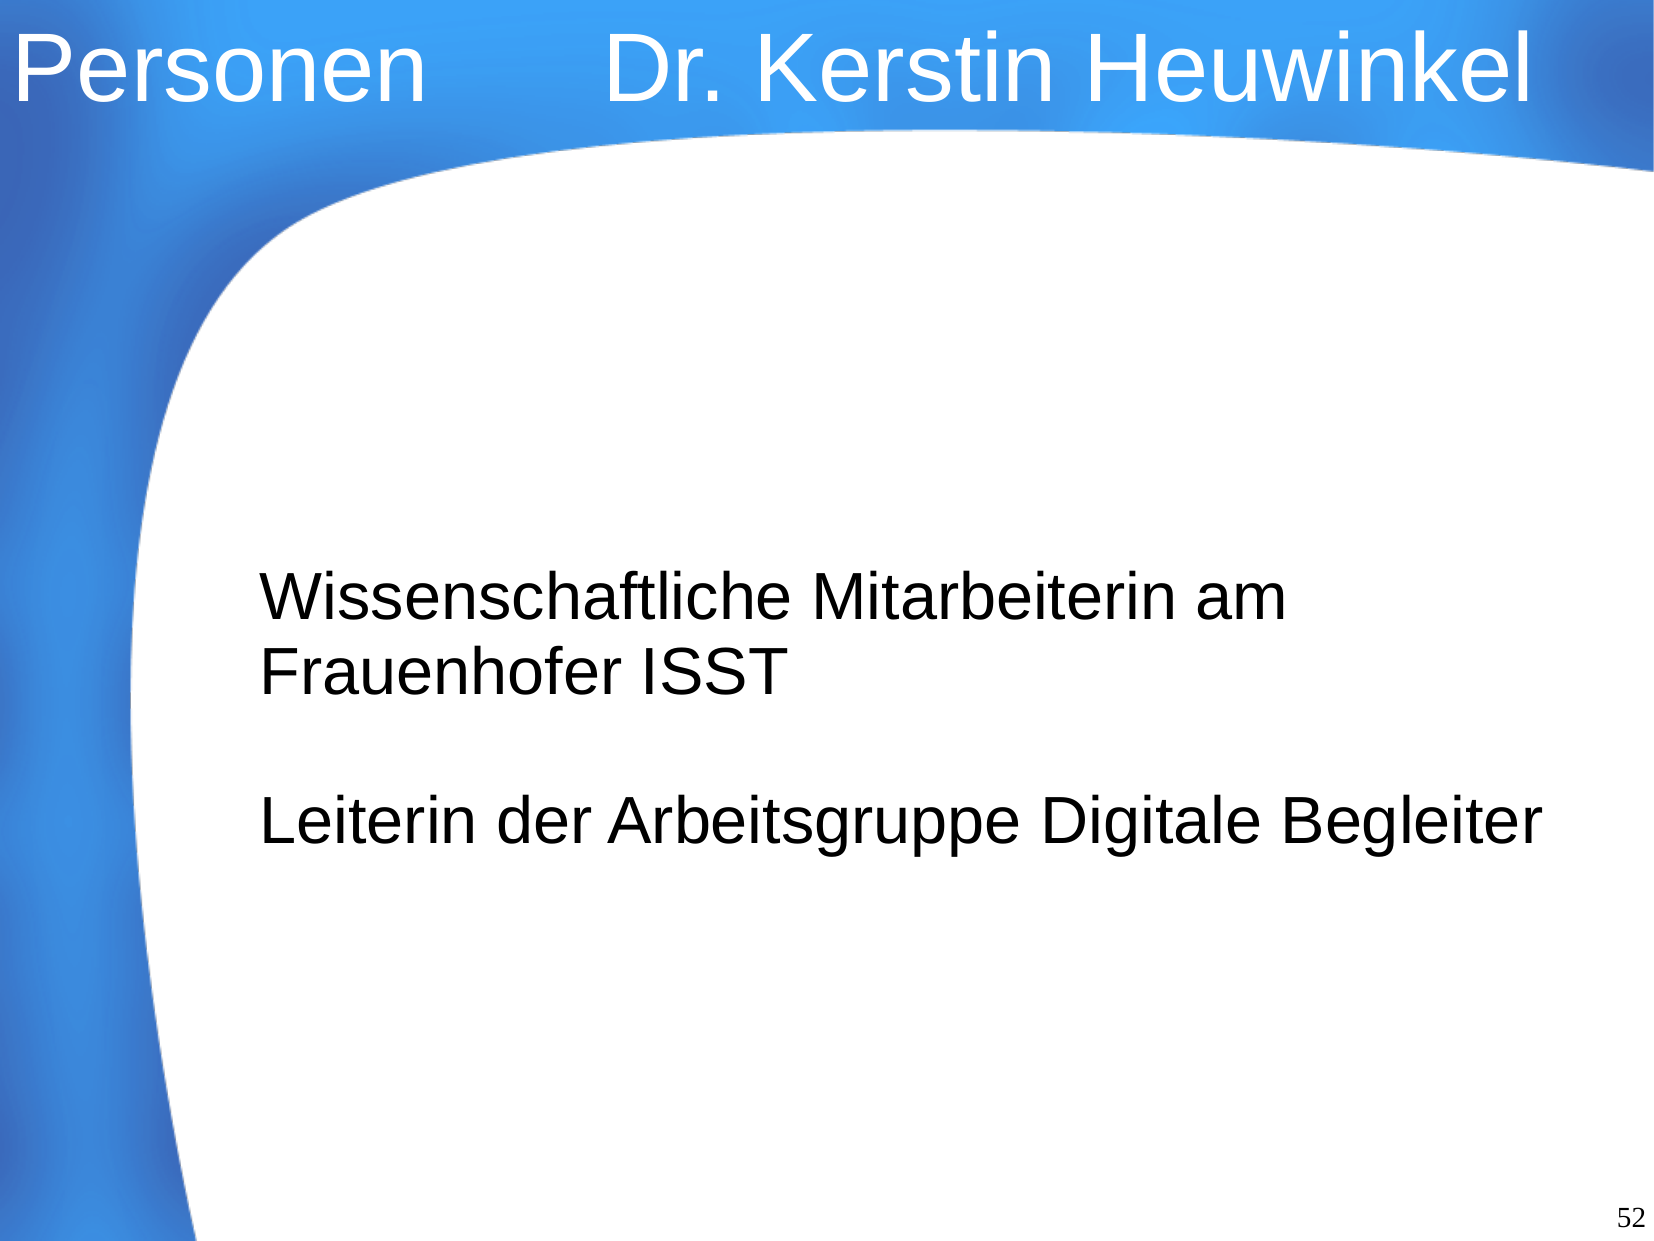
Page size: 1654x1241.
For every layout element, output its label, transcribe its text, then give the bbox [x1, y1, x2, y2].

title Personen [11, 13, 697, 123]
subtitle Wissenschaftliche Mitarbeiterin am Frauenhofer ISST Leiterin der Arbeitsgruppe Digitale Begleiter [259, 248, 1560, 1170]
picture [0, 0, 1654, 1241]
title Dr. Kerstin Heuwinkel [602, 0, 1619, 177]
